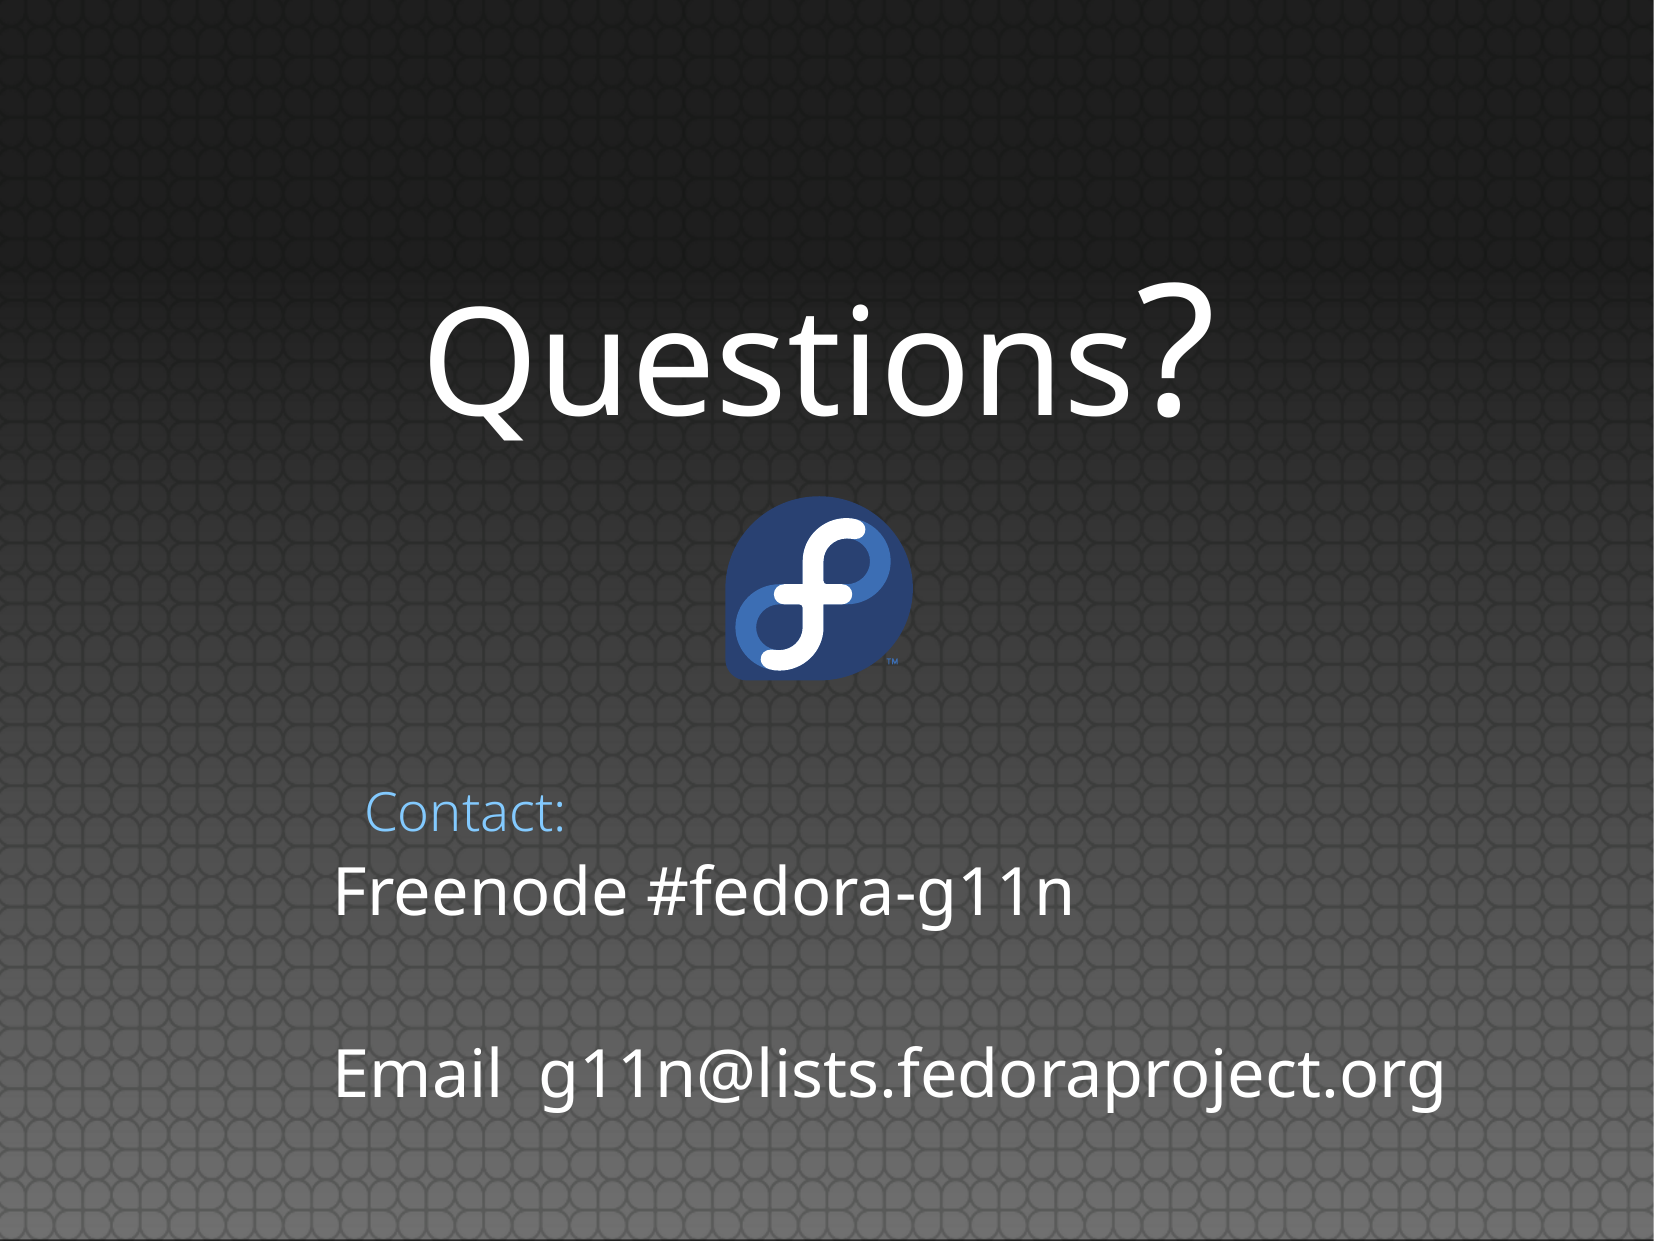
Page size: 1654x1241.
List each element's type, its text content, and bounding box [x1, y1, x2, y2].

title Questions? [30, 237, 1606, 451]
picture [0, 0, 1654, 1241]
text_box Contact: [349, 766, 703, 845]
text_box Freenode #fedora-g11n Email g11n@lists.fedoraproject.org [318, 837, 1475, 1164]
